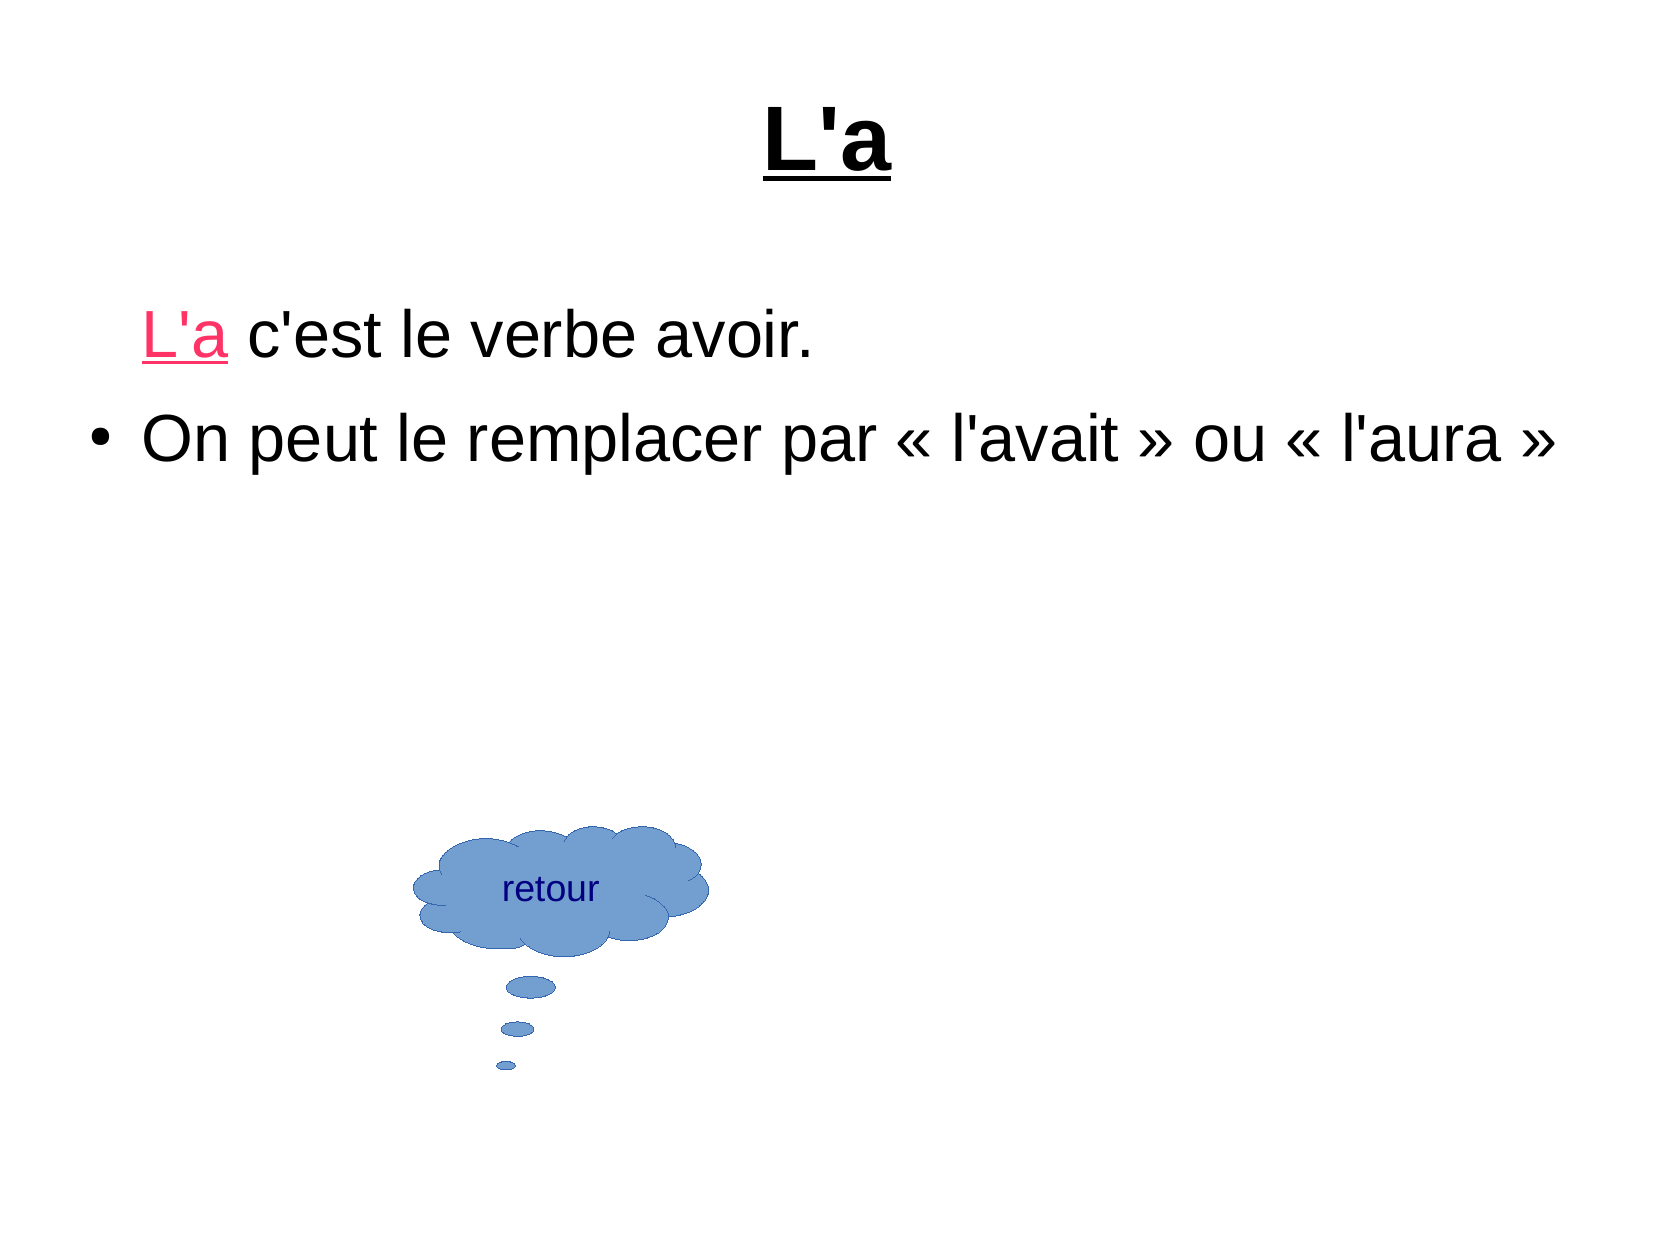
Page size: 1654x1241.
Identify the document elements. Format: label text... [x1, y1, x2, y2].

text_box retour [501, 1021, 534, 1037]
list L'a c'est le verbe avoir. On peut le remplacer par « l'avait » ou « l'aura » [70, 296, 1559, 863]
text_box retour [506, 976, 556, 999]
title L'a [82, 35, 1571, 243]
text_box retour [496, 1061, 516, 1070]
text_box retour [413, 826, 709, 957]
